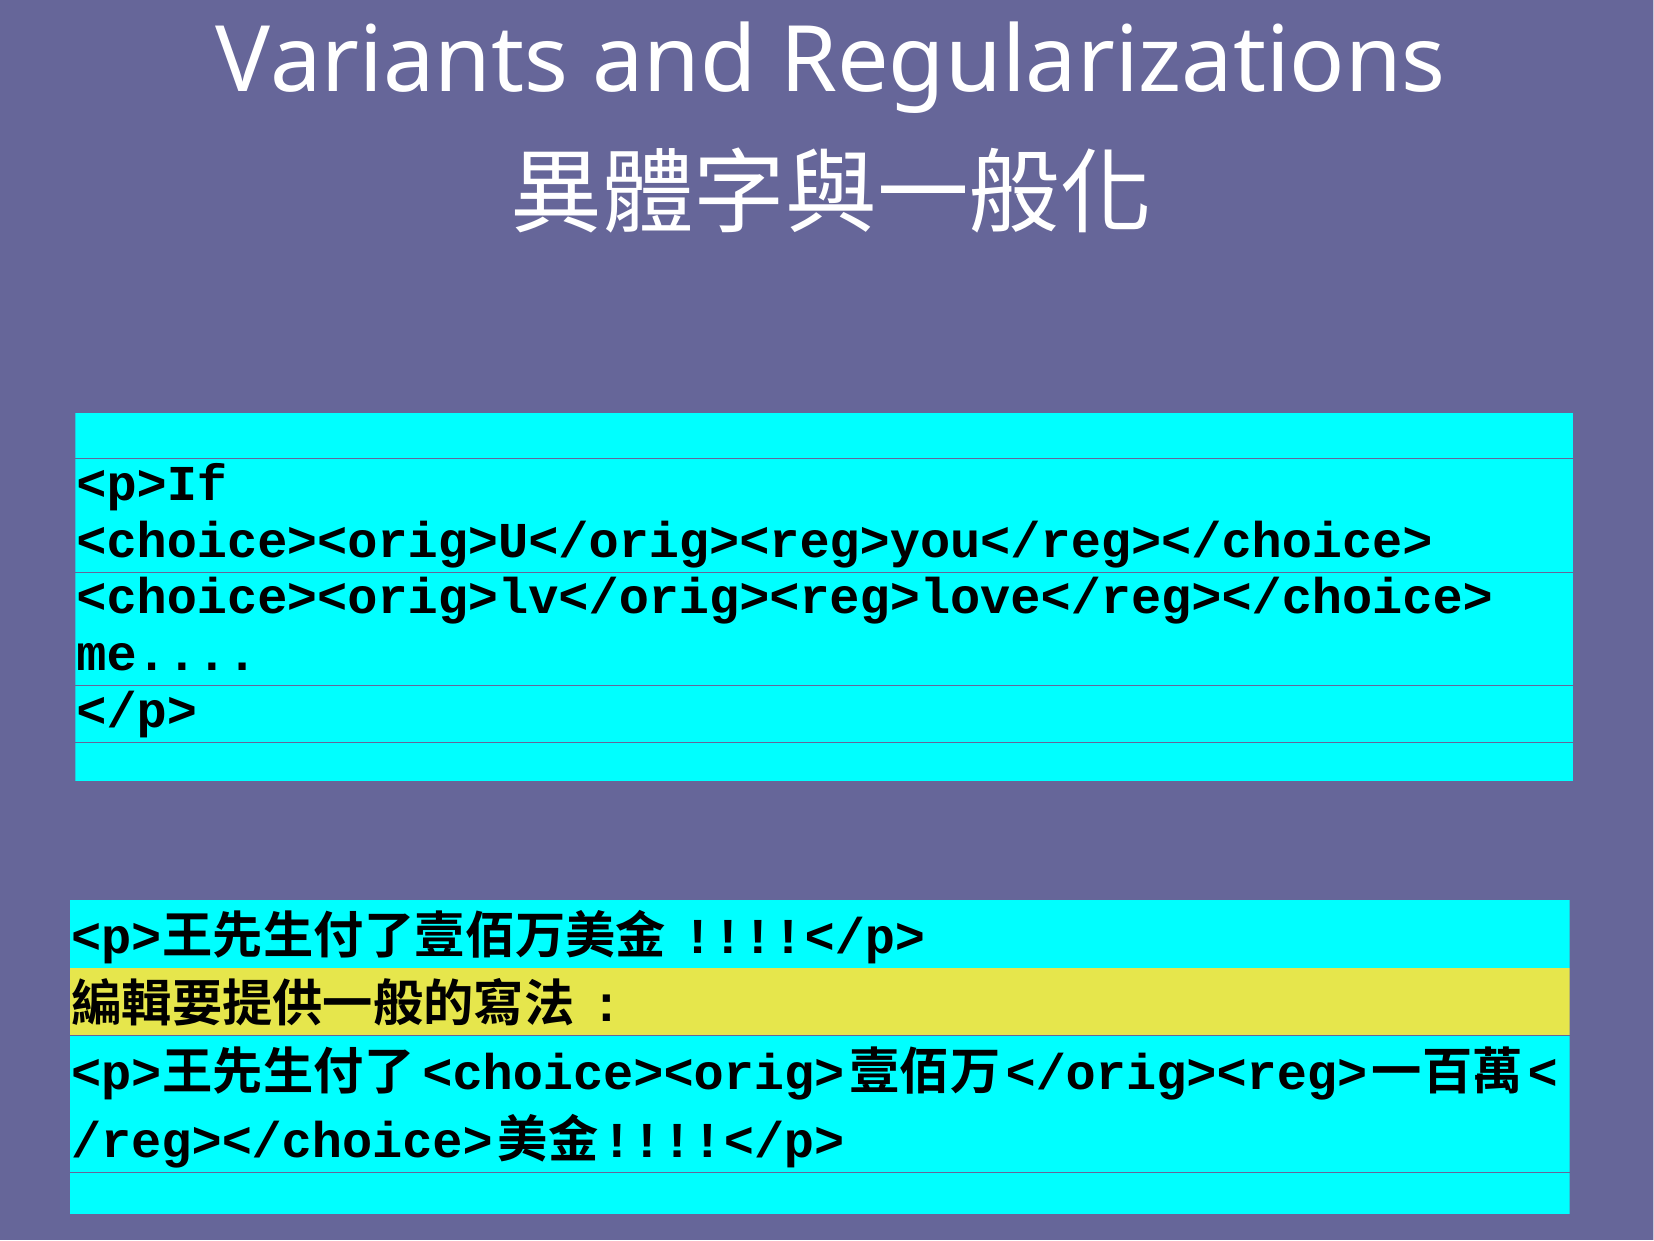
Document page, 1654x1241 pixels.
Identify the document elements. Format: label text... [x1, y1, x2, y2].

title Variants and Regularizations 異體字與一般化 [125, 0, 1538, 246]
chart [70, 899, 1570, 1214]
chart [75, 413, 1574, 782]
